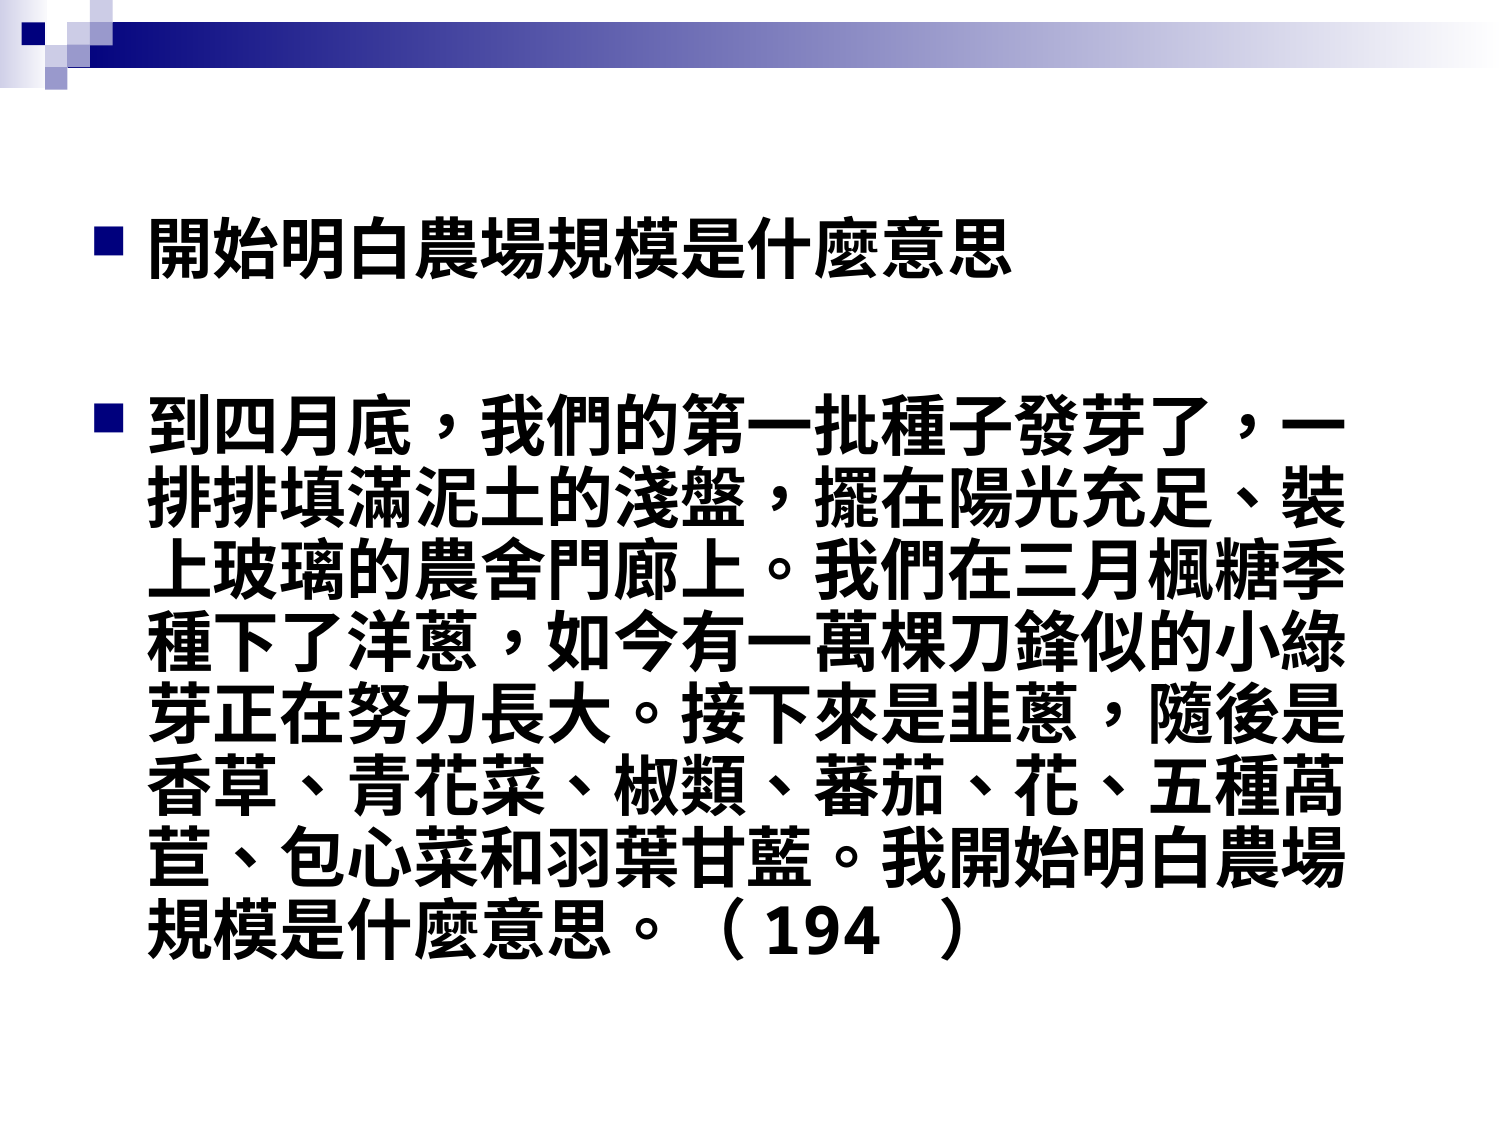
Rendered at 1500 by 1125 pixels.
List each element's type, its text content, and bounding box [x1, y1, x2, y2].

list 開始明白農場規模是什麼意思 到四月底，我們的第一批種子發芽了，一排排填滿泥土的淺盤，擺在陽光充足、裝上玻璃的農舍門廊上。我們在三月楓糖季種下了洋蔥，如今有一萬棵刀鋒似的小綠芽正在努力長大。接下來是韭蔥，隨後是香草、青花菜、椒類、蕃茄、花、五種萵苣、包心菜和羽葉甘藍。我開始明白農場規模是什麼意思。（194 ） [75, 207, 1426, 1024]
